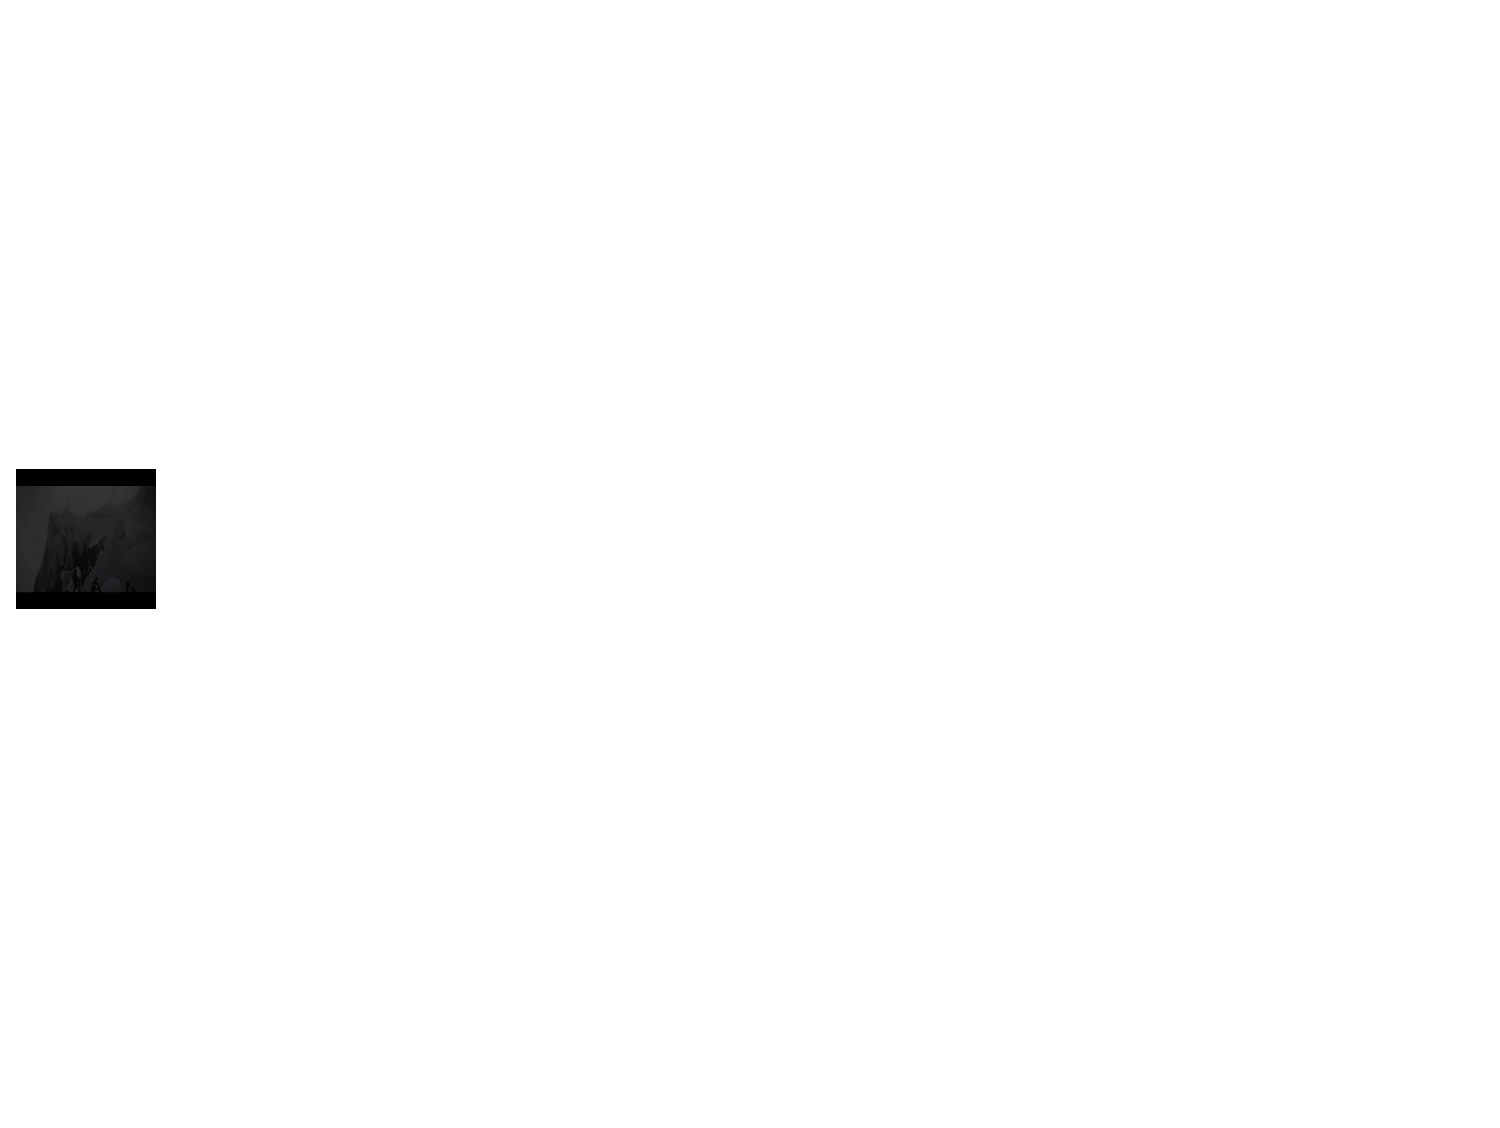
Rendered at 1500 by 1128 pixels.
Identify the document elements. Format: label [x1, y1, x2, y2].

text_box [15, 468, 157, 610]
